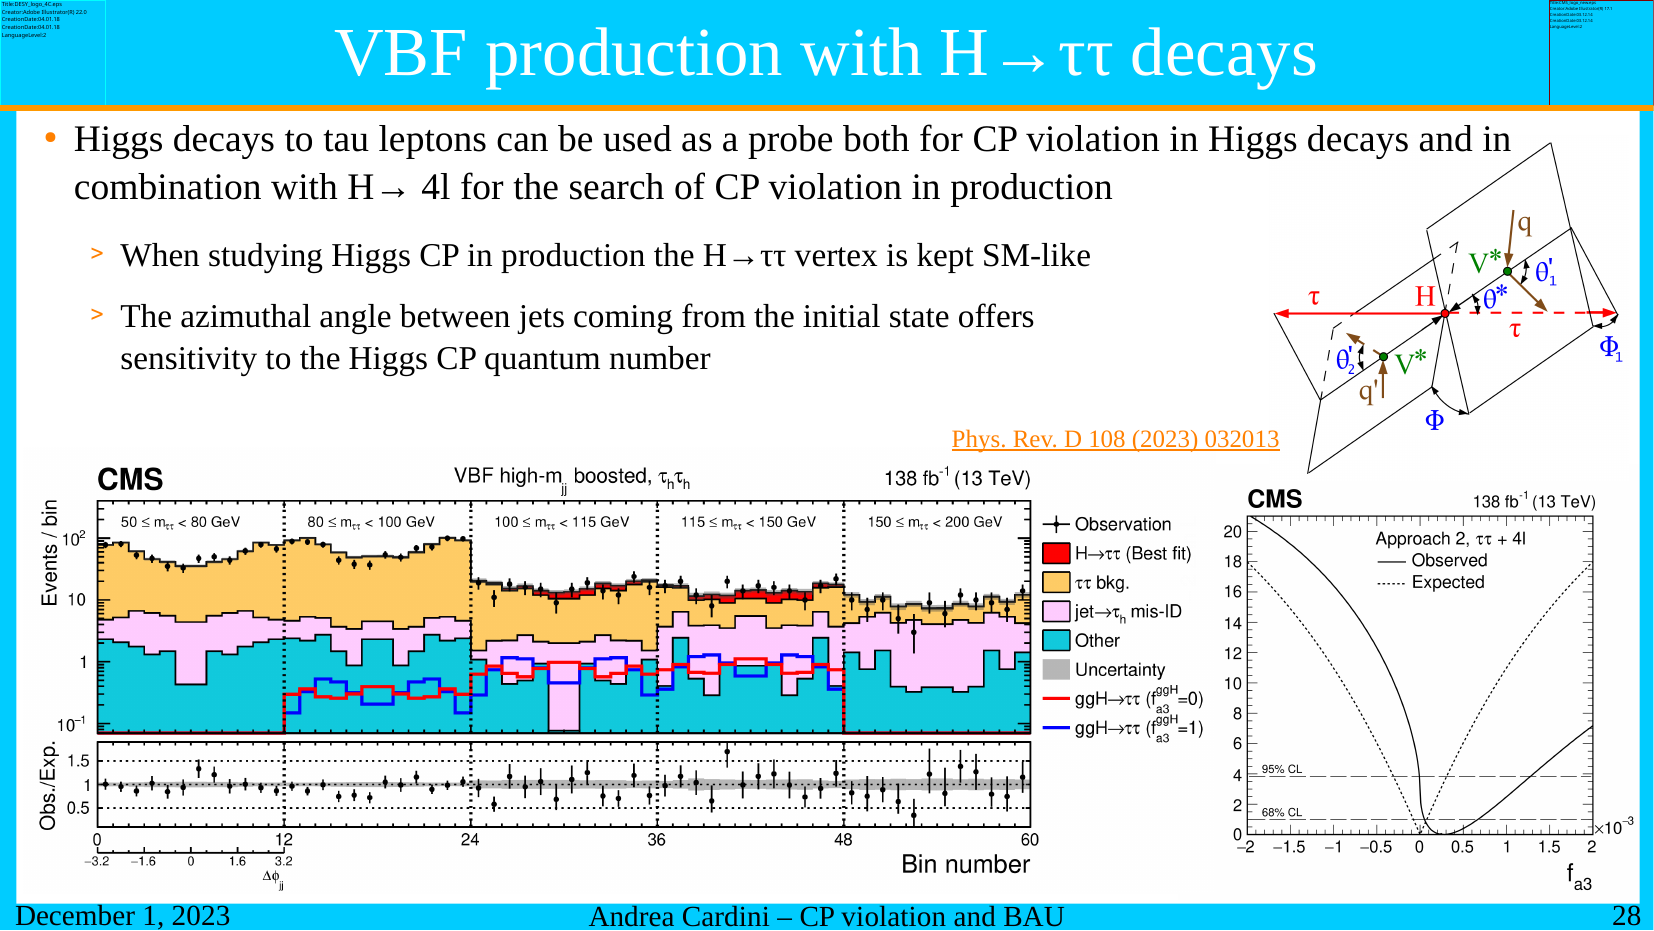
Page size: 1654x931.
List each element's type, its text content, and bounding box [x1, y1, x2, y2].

picture [23, 436, 1639, 901]
list Higgs decays to tau leptons can be used as a probe both for CP violation in Higgs decays and in combination with H→ 4l for the search of CP violation in production When studying Higgs CP in production the H→ττ vertex is kept SM-like The azimuthal angle between jets coming from the initial state offers sensitivity to the Higgs CP quantum number [6, 111, 1654, 436]
text_box Phys. Rev. D 108 (2023) 032013 [936, 417, 1297, 466]
title VBF production with H→ττ decays [14, 0, 1640, 106]
